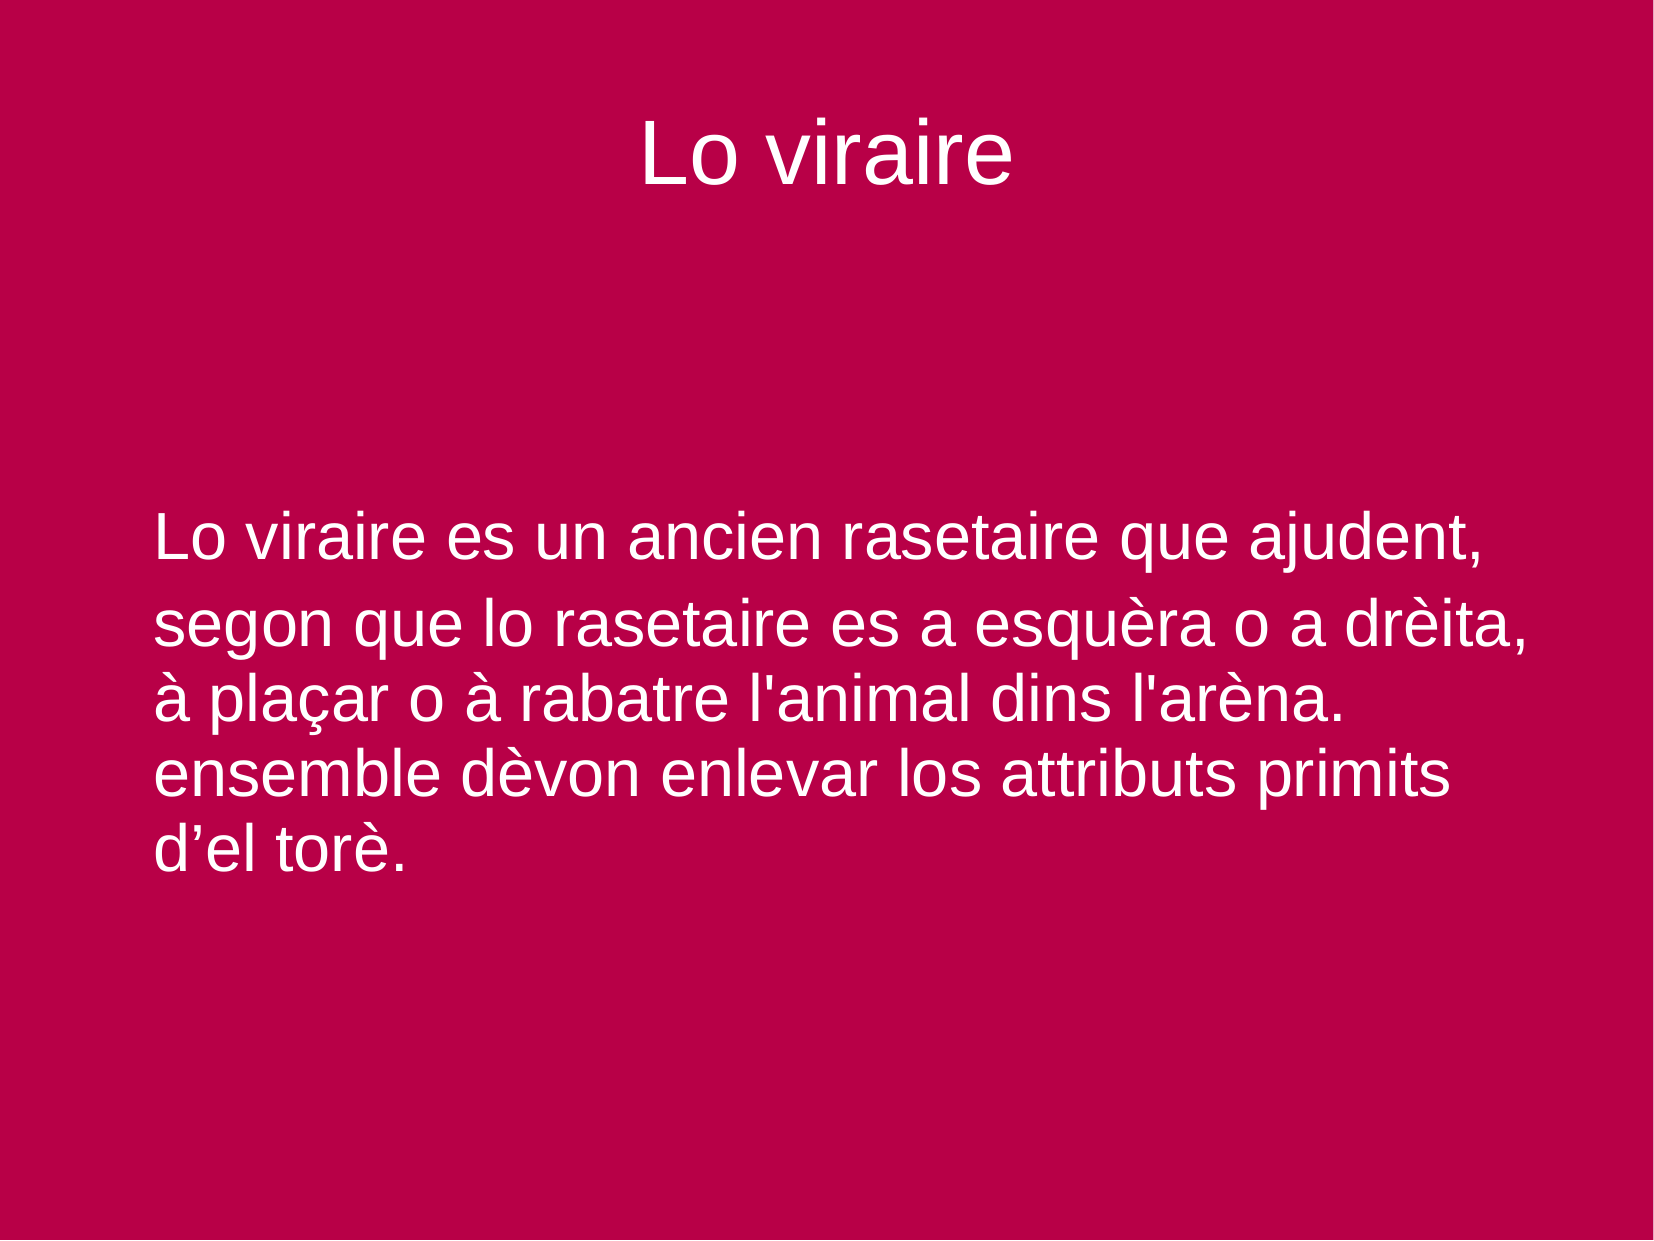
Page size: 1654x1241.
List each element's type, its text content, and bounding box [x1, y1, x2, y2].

list Lo viraire ﻿es un ancien rasetaire que ajudent, segon que lo rasetaire es a esquèra o a drèita, à plaçar o à rabatre l'animal dins l'arèna. ensemble dèvon enlevar los attributs primits d’el torè. [82, 290, 1571, 1109]
title Lo viraire [82, 49, 1571, 257]
